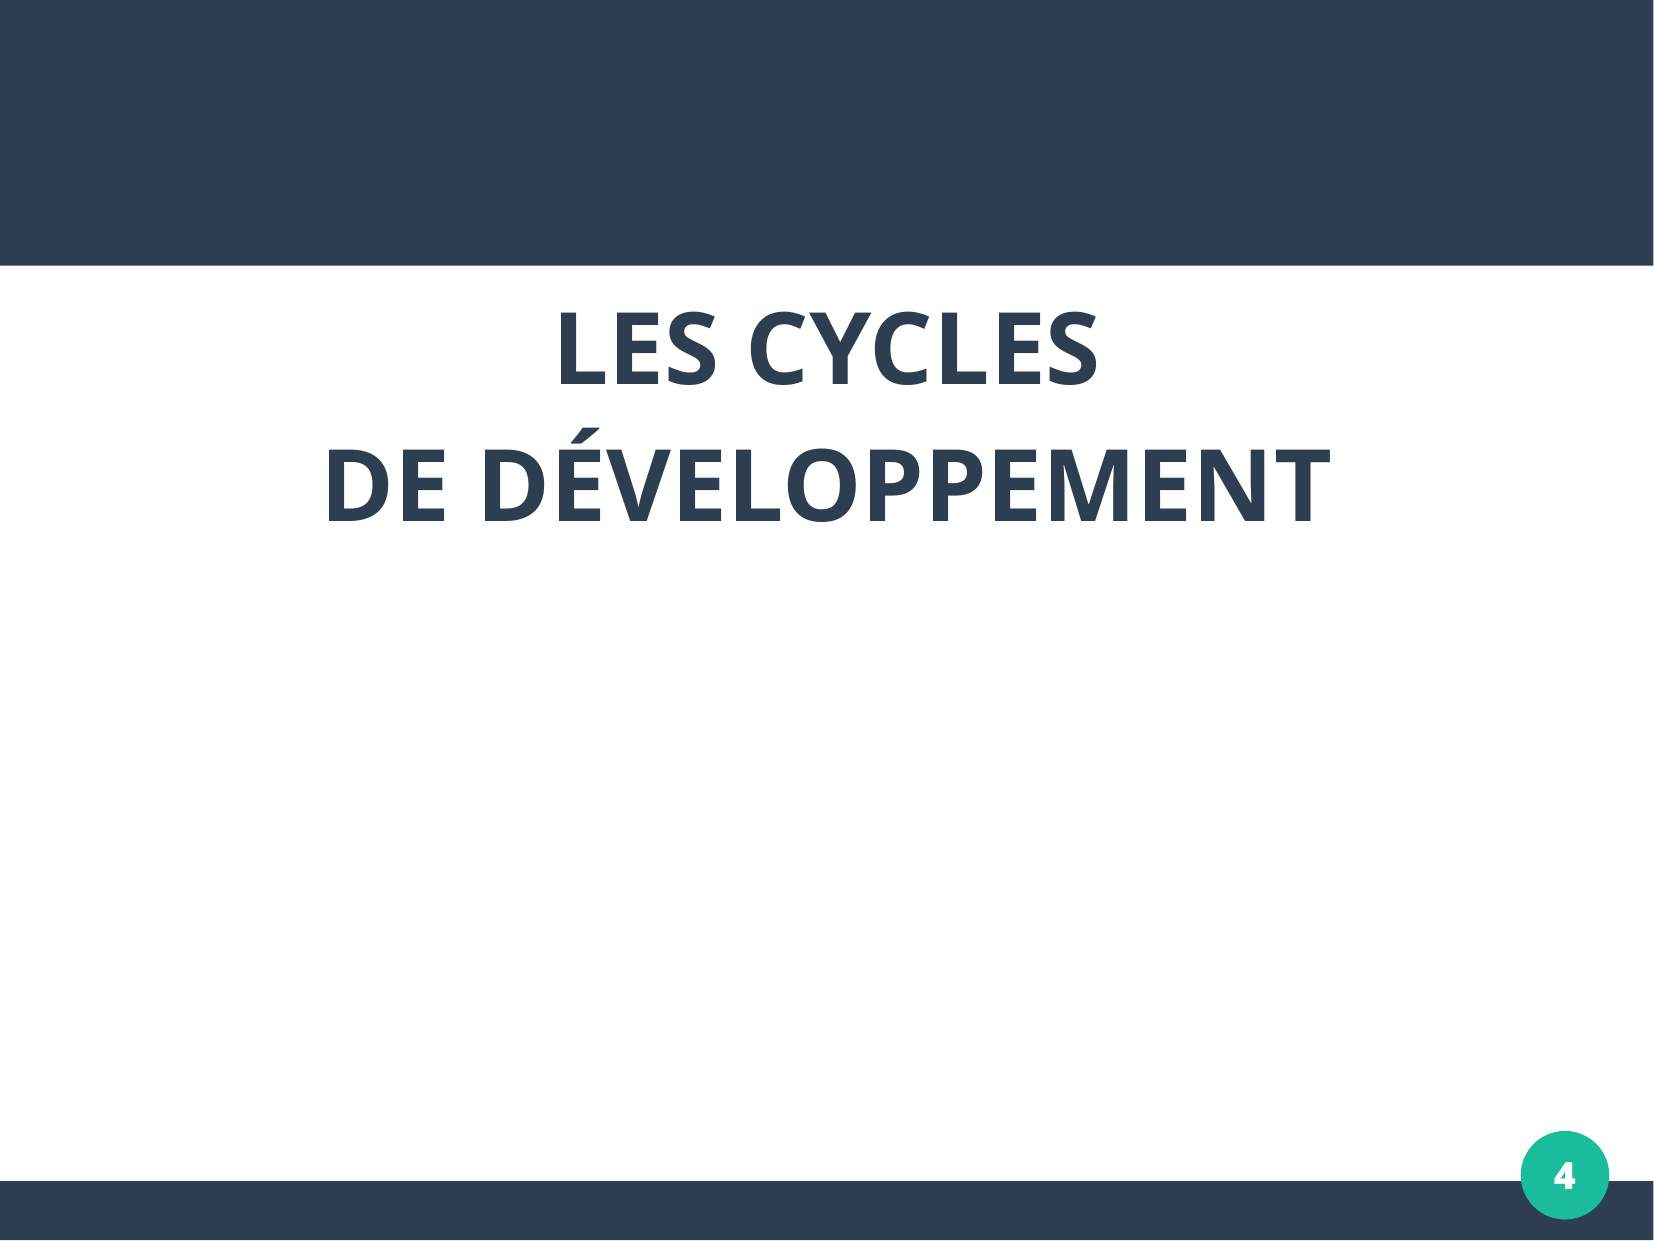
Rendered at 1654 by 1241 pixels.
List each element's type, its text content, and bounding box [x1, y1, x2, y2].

subtitle LES CYCLES DE DÉVELOPPEMENT [59, 49, 1595, 779]
